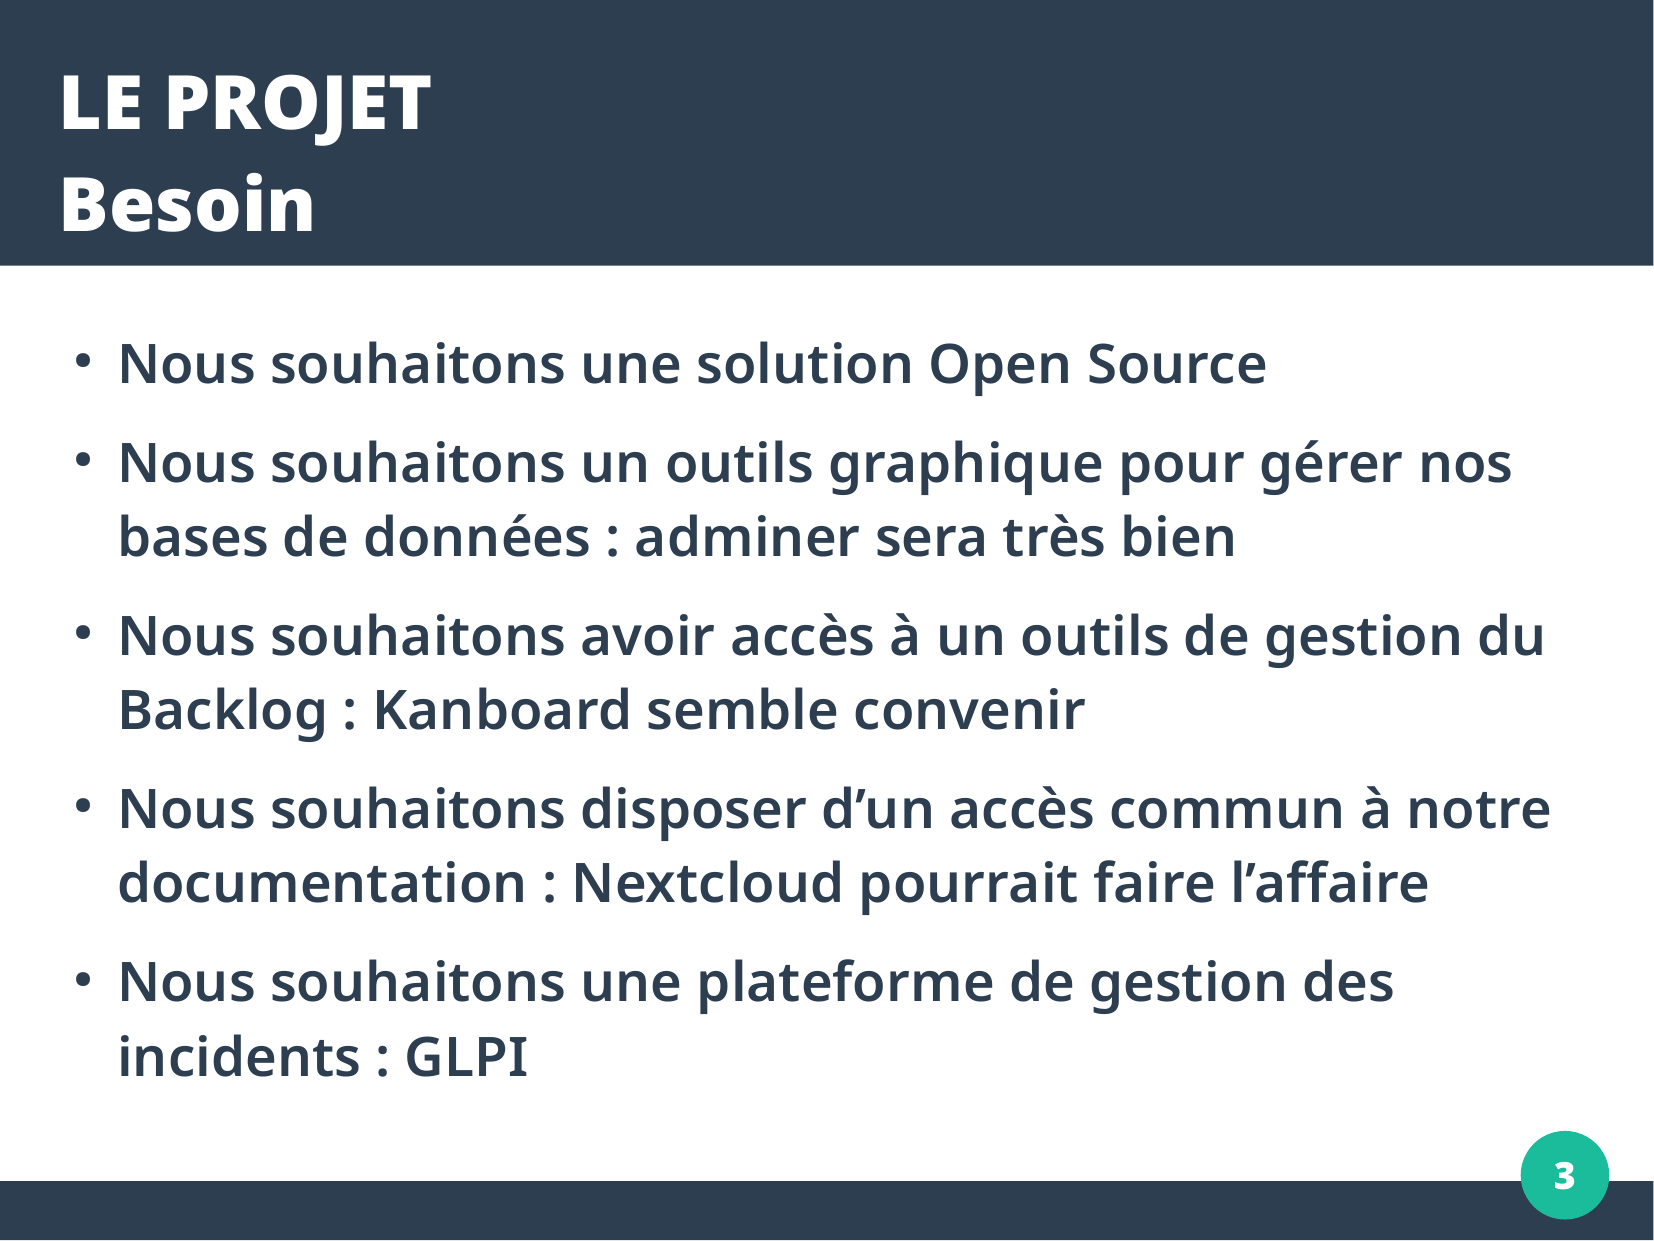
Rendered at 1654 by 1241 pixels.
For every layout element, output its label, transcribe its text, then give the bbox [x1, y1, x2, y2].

title LE PROJET Besoin [59, 49, 1595, 207]
list Nous souhaitons une solution Open Source Nous souhaitons un outils graphique pour gérer nos bases de données : adminer sera très bien Nous souhaitons avoir accès à un outils de gestion du Backlog : Kanboard semble convenir Nous souhaitons disposer d’un accès commun à notre documentation : Nextcloud pourrait faire l’affaire Nous souhaitons une plateforme de gestion des incidents : GLPI [59, 324, 1595, 1152]
